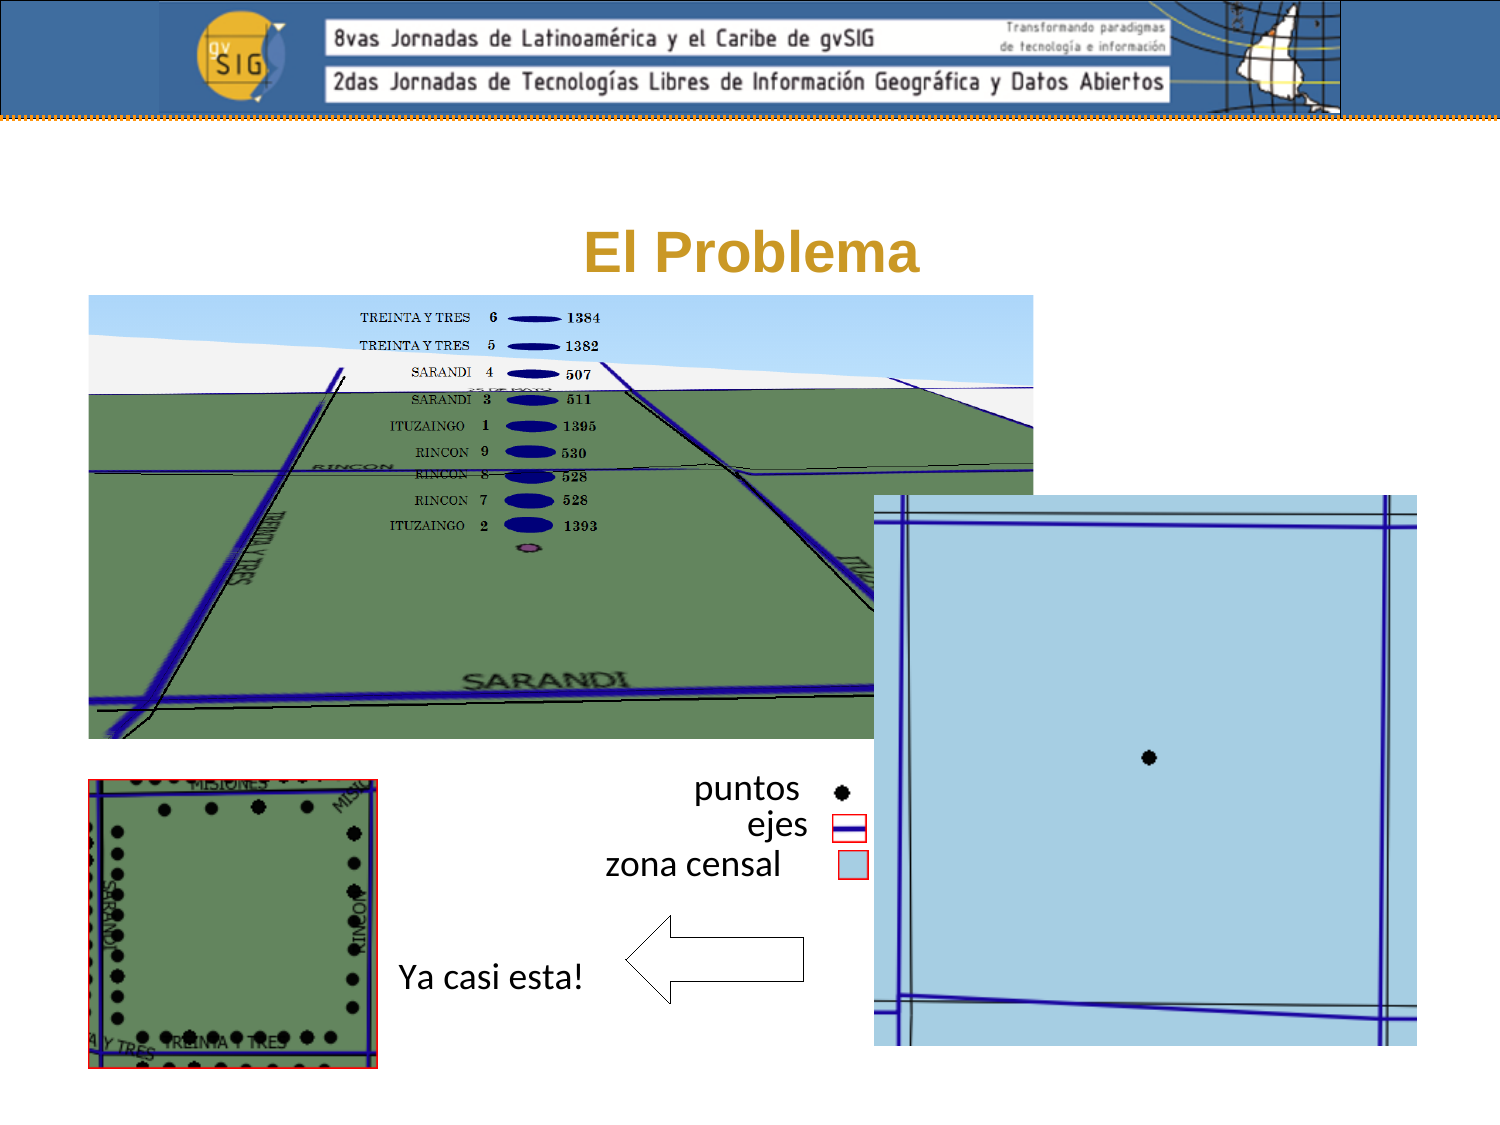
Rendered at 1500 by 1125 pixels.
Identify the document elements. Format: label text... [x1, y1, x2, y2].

text_box [625, 915, 804, 1004]
picture [88, 779, 378, 1069]
picture [159, 1, 1340, 113]
text_box puntos [679, 755, 856, 816]
picture [88, 295, 1417, 1046]
text_box zona censal [590, 831, 874, 892]
text_box Ya casi esta! [383, 944, 621, 1050]
title El Problema [76, 166, 1427, 333]
text_box ejes [732, 791, 874, 831]
